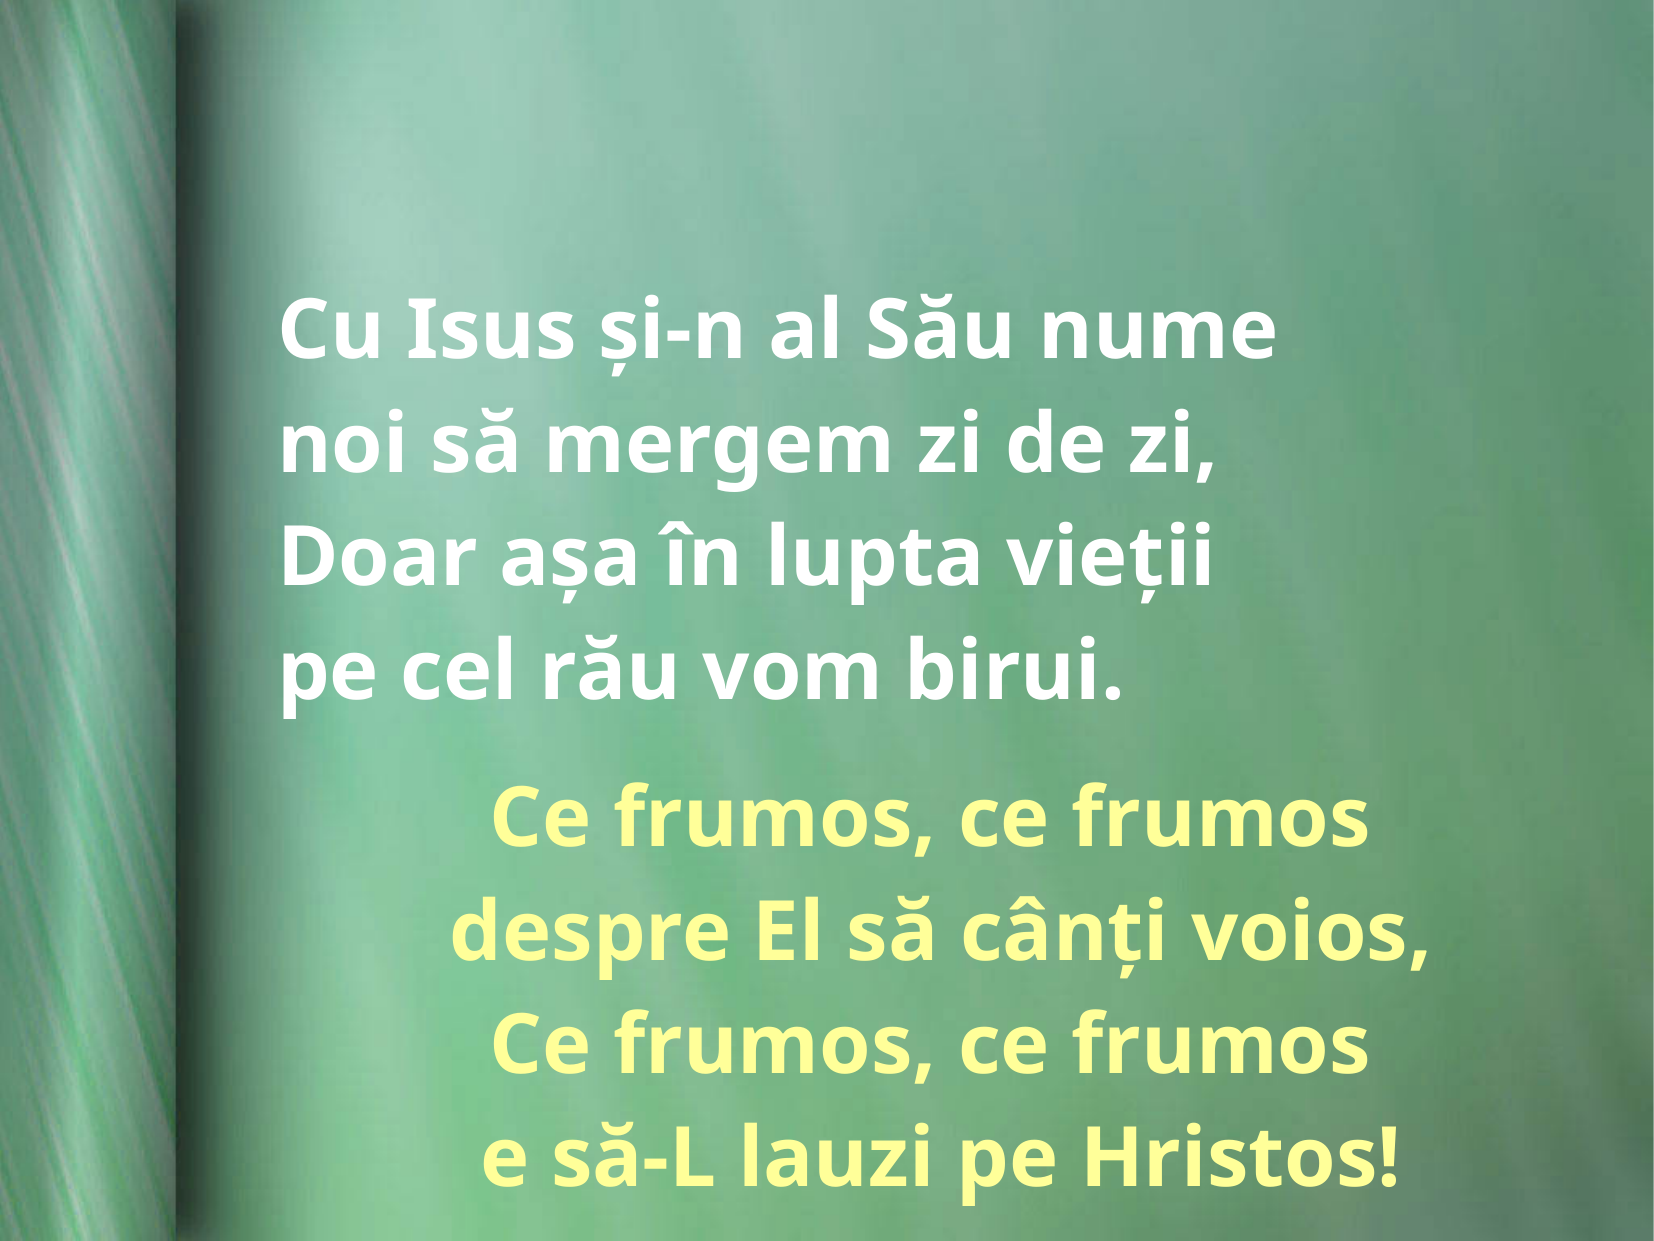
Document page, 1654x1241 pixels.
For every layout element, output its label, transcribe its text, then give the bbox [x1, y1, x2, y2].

text_box Cu Isus şi-n al Său nume noi să mergem zi de zi, Doar aşa în lupta vieţii pe cel rău vom birui. [262, 262, 1606, 684]
text_box Ce frumos, ce frumos despre El să cânți voios, Ce frumos, ce frumos e să-L lauzi pe Hristos! [269, 750, 1613, 1171]
picture [0, 0, 1654, 1241]
